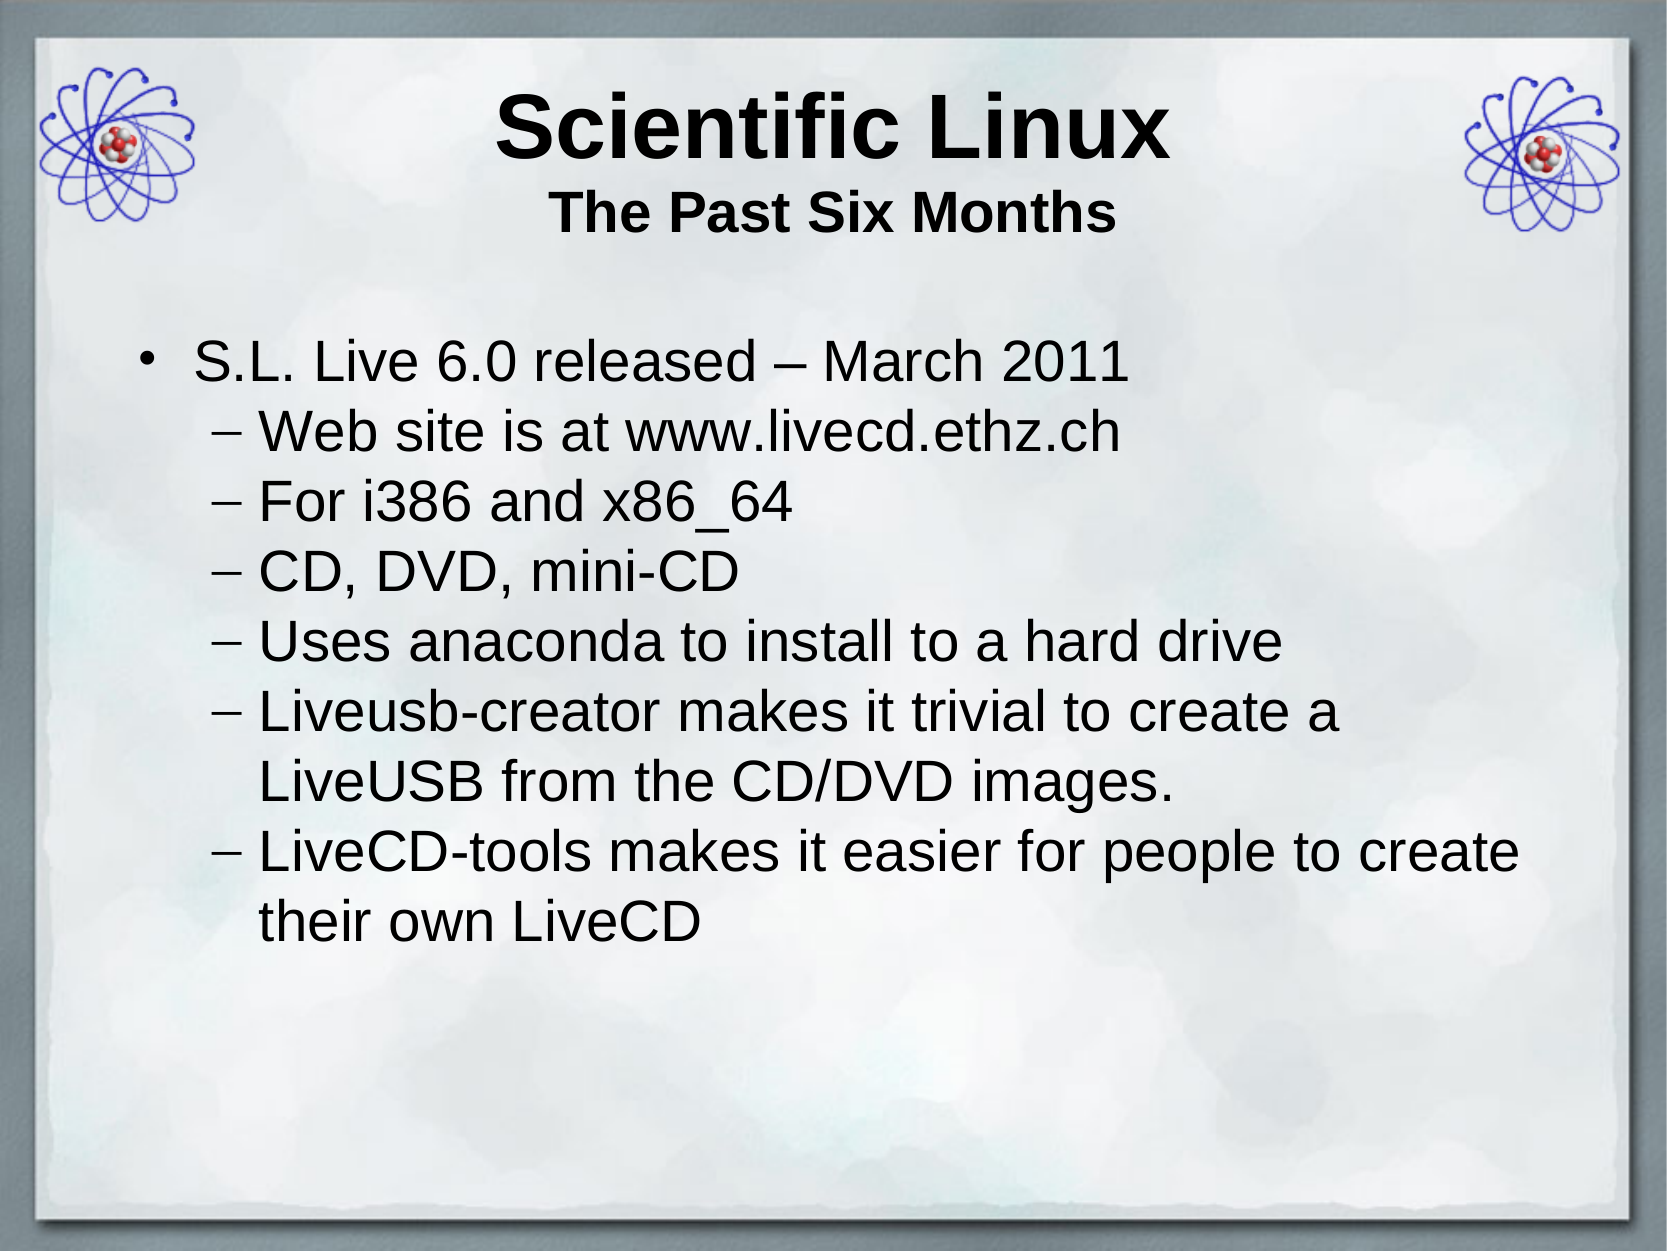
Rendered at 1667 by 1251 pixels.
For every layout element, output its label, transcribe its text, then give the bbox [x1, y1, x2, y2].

title Scientific Linux The Past Six Months [289, 75, 1378, 246]
picture [0, 0, 1667, 1251]
text_box S.L. Live 6.0 released – March 2011 Web site is at www.livecd.ethz.ch For i386 and x86_64 CD, DVD, mini-CD Uses anaconda to install to a hard drive Liveusb-creator makes it trivial to create a LiveUSB from the CD/DVD images. LiveCD-tools makes it easier for people to create their own LiveCD [122, 315, 1575, 961]
